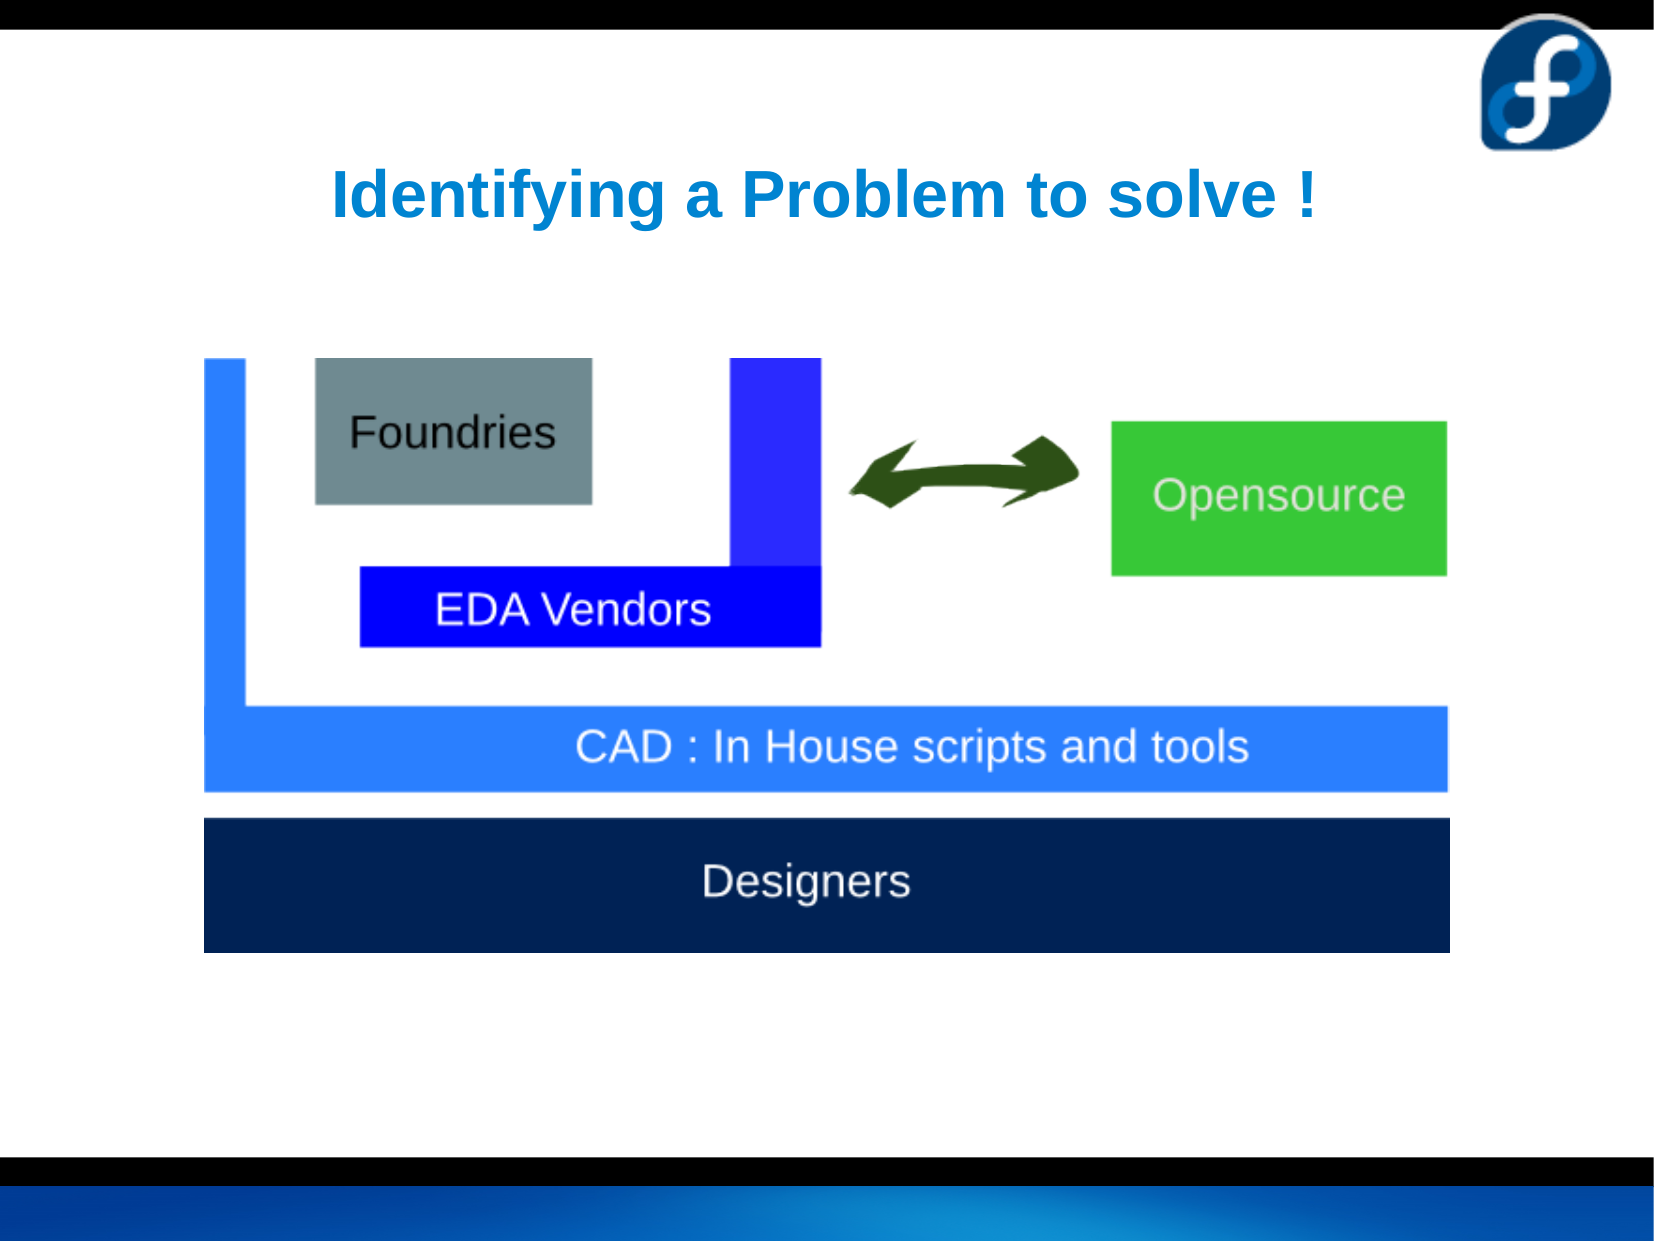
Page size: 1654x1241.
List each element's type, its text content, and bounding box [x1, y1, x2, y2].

text_box Identifying a Problem to solve ! [316, 150, 1338, 240]
picture [0, 1186, 1654, 1241]
picture [838, 12, 1622, 254]
picture [204, 358, 1450, 953]
